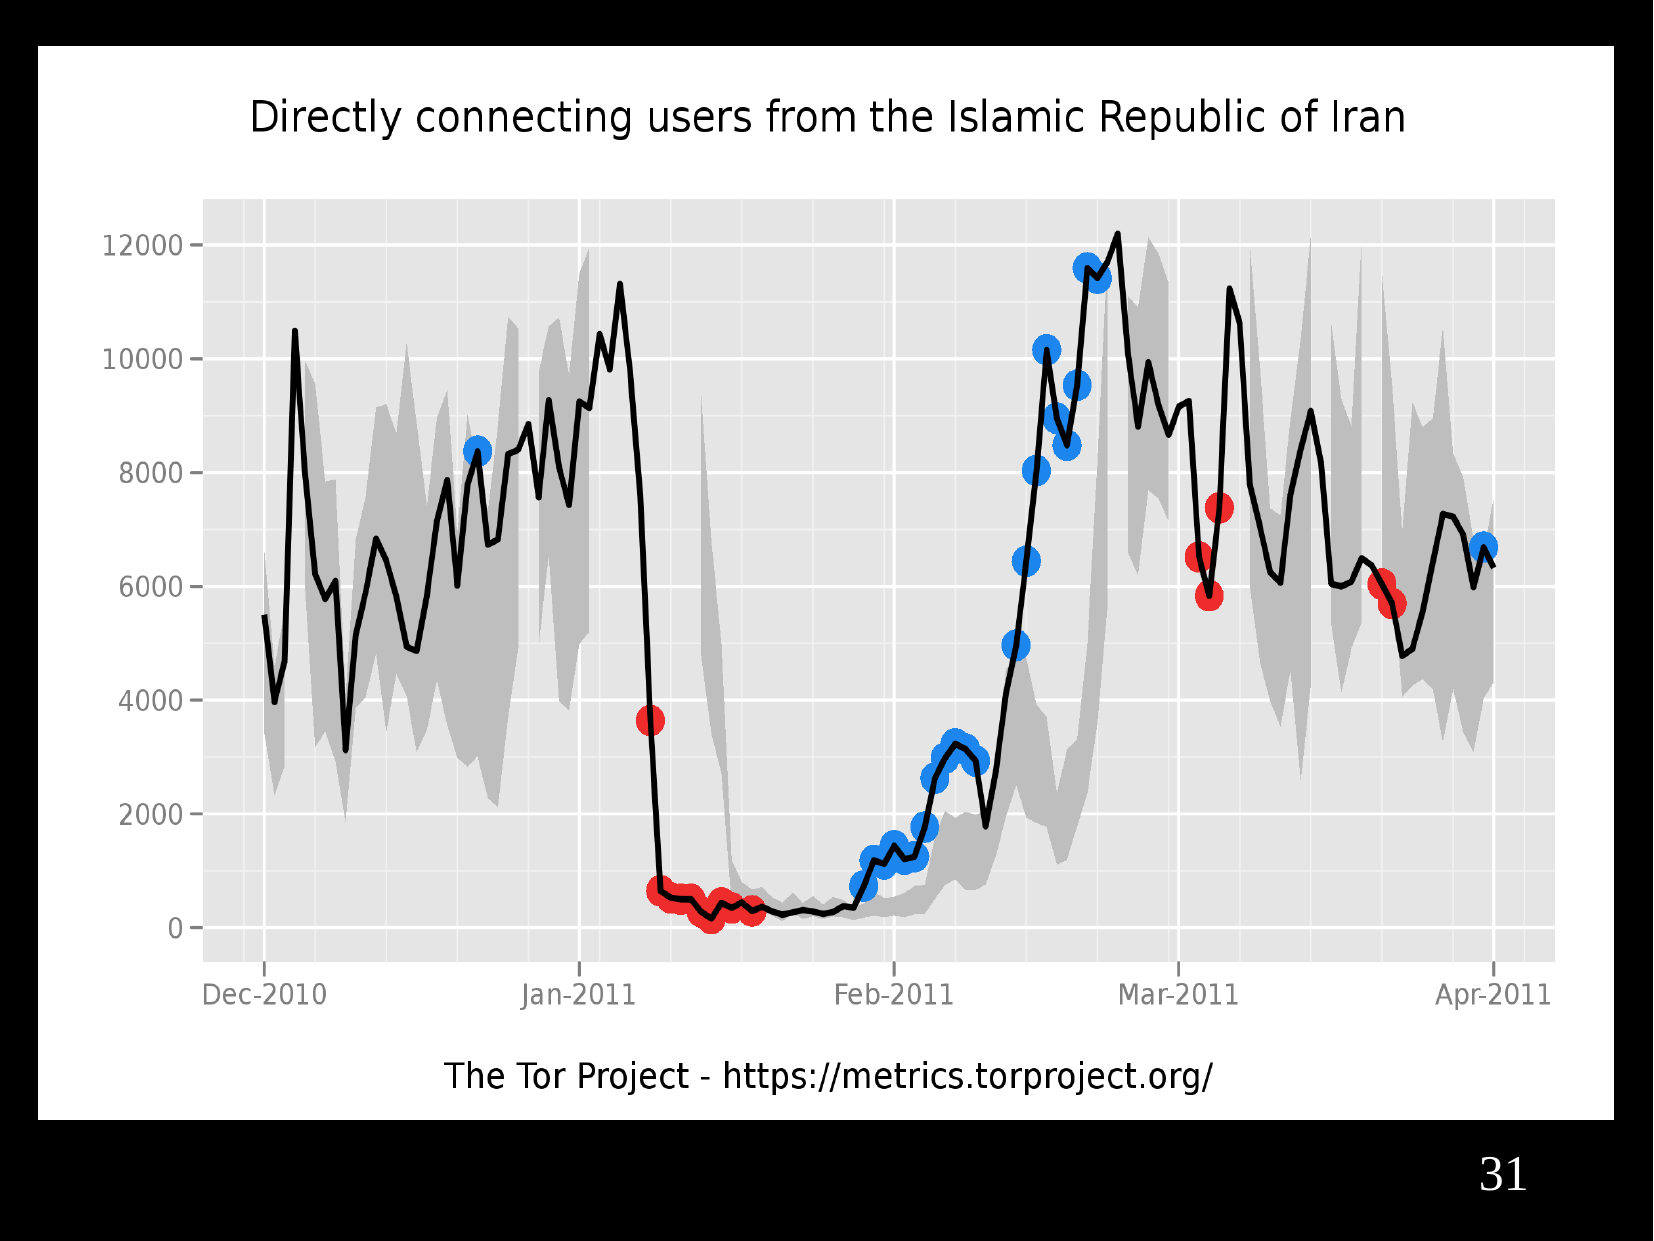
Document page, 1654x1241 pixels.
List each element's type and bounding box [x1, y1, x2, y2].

picture [38, 46, 1614, 1120]
